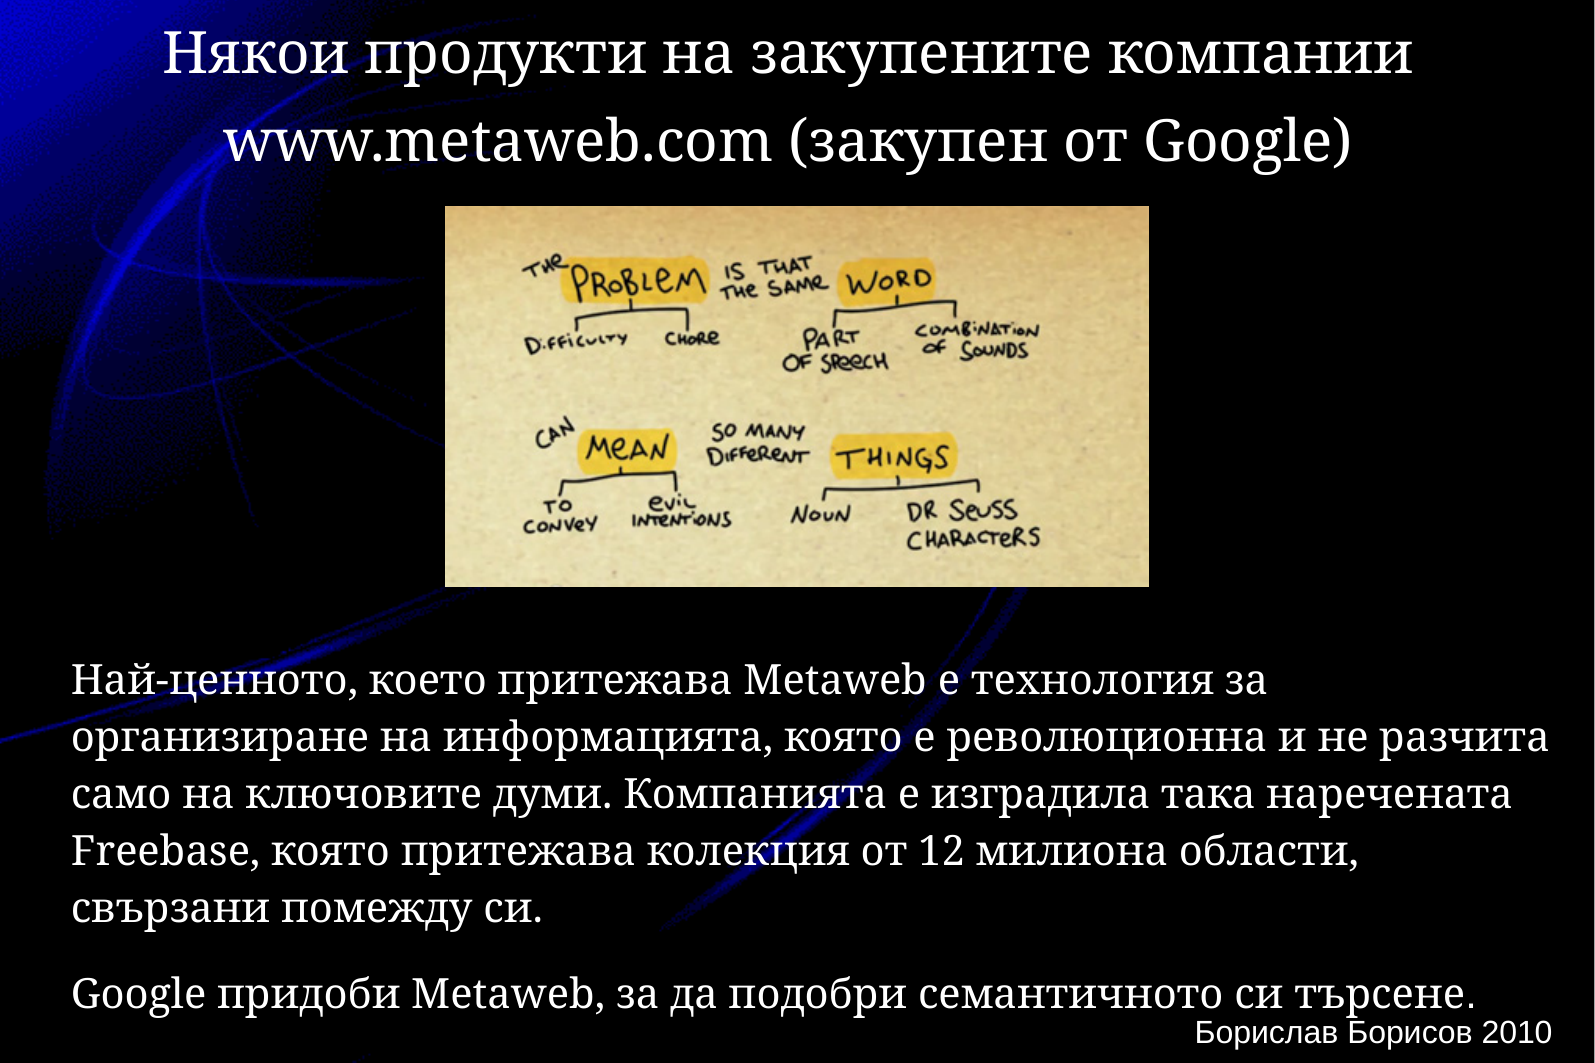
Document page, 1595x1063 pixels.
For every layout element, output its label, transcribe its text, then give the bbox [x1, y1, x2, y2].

picture [1448, 988, 1458, 995]
picture [1397, 988, 1407, 995]
text_box Борислав Борисов 2010 [1179, 1007, 1595, 1063]
picture [1263, 993, 1274, 1007]
title Някои продукти на закупените компании [70, 0, 1506, 101]
picture [1353, 988, 1364, 1006]
title www.metaweb.com (закупен от Google) [70, 101, 1506, 178]
picture [0, 0, 1595, 1063]
list Най-ценното, което притежава Metaweb е технология за организиране на информацията, която е революционна и не разчита само на ключовите думи. Компанията е изградила така наречената Freebase, която притежава колекция от 12 милиона области, свързани помежду си. Google придоби Metaweb, за да подобри семантичното си търсене. [0, 649, 1565, 917]
picture [1205, 988, 1217, 1006]
picture [1330, 998, 1339, 1006]
picture [1423, 998, 1434, 1007]
